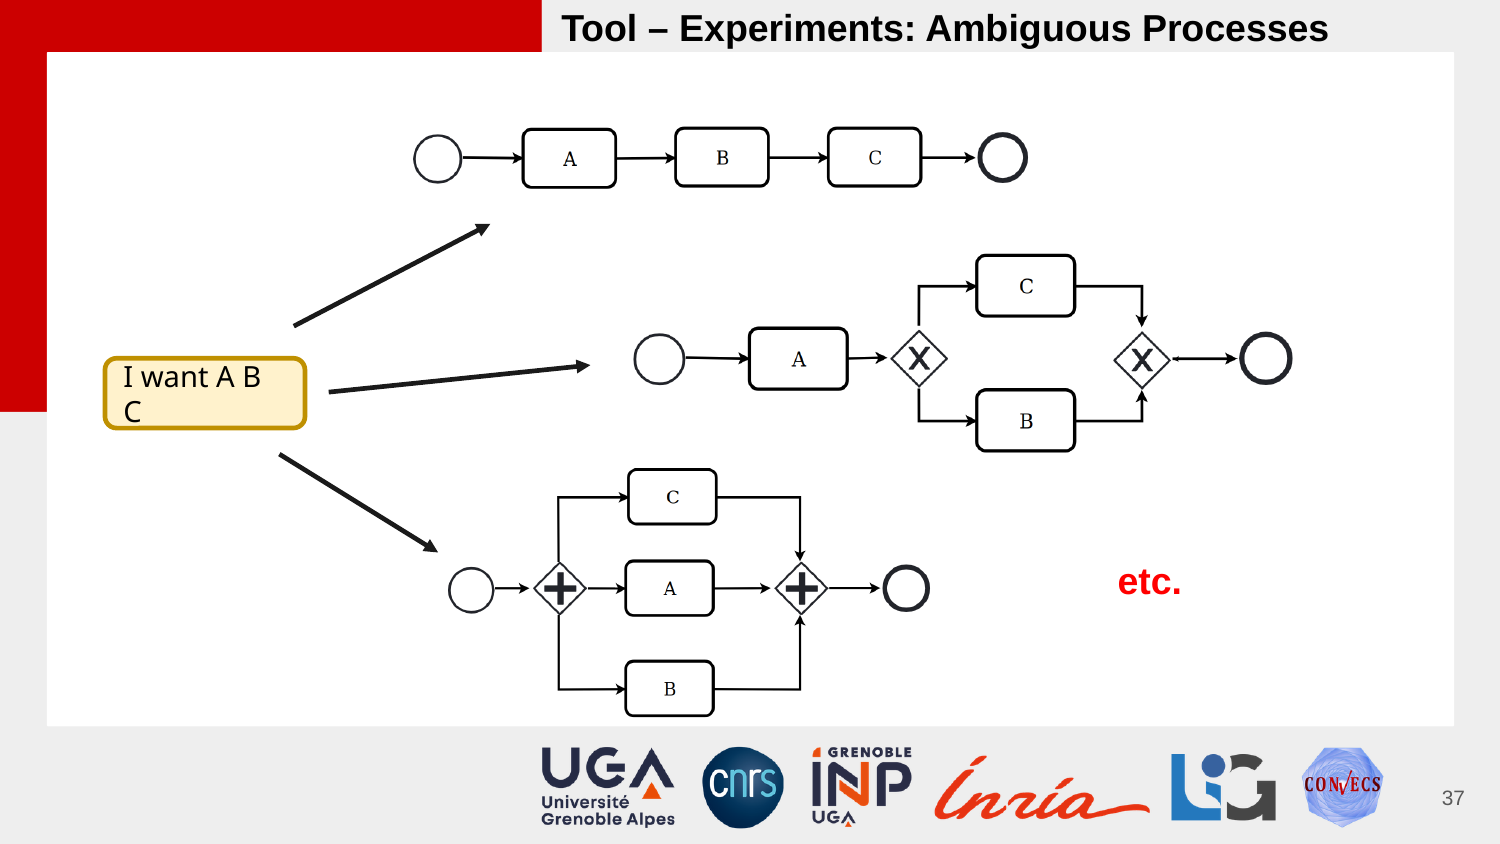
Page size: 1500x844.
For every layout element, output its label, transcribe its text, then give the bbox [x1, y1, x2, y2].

slide_number <numéro> [1389, 764, 1480, 830]
text_box etc. [1102, 542, 1365, 680]
text_box Tool – Experiments: Ambiguous Processes [546, 0, 1441, 55]
picture [0, 0, 1500, 844]
text_box I want A B C [104, 358, 306, 429]
